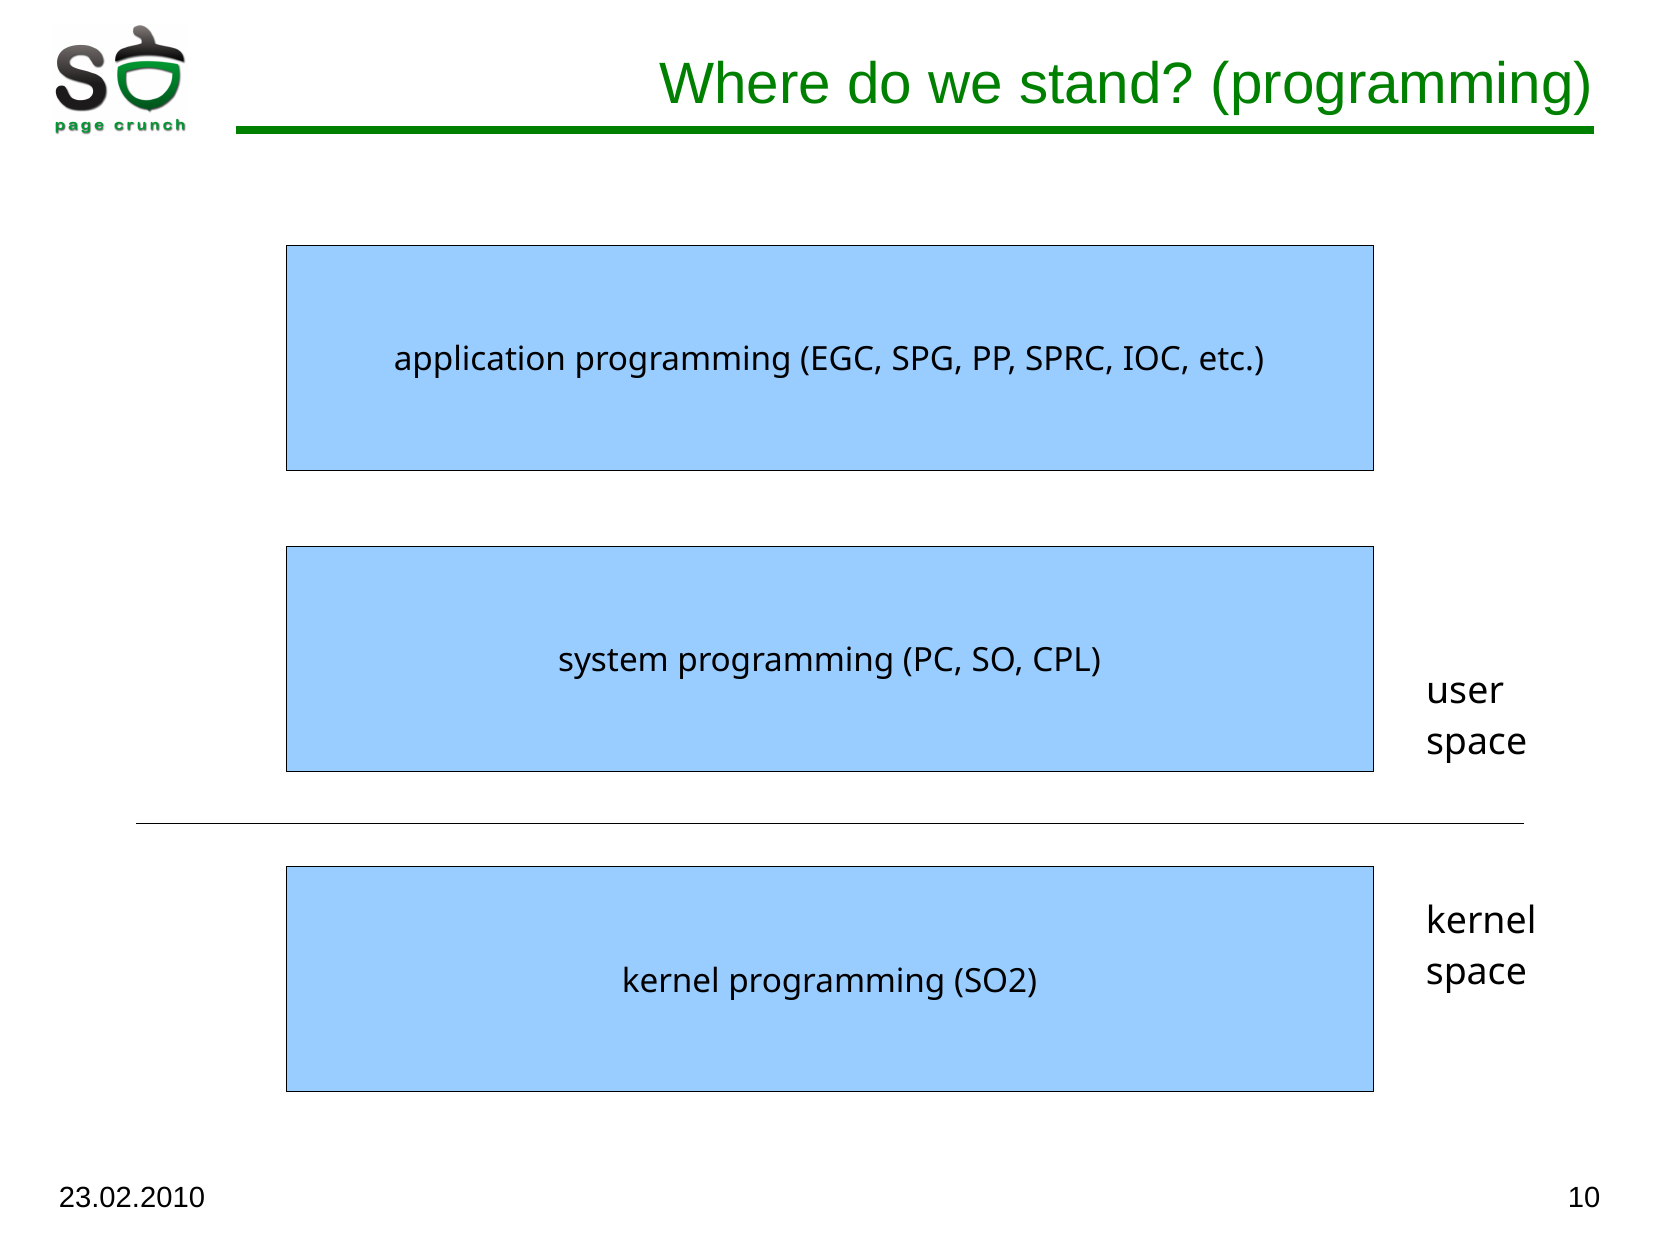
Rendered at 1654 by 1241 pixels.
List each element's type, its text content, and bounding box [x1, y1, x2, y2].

picture [53, 23, 188, 136]
text_box system programming (PC, SO, CPL) [286, 546, 1374, 772]
text_box kernel space [1411, 886, 1599, 989]
text_box kernel programming (SO2) [286, 866, 1374, 1092]
text_box application programming (EGC, SPG, PP, SPRC, IOC, etc.) [286, 245, 1374, 471]
text_box user space [1411, 656, 1599, 759]
title Where do we stand? (programming) [236, 49, 1595, 119]
